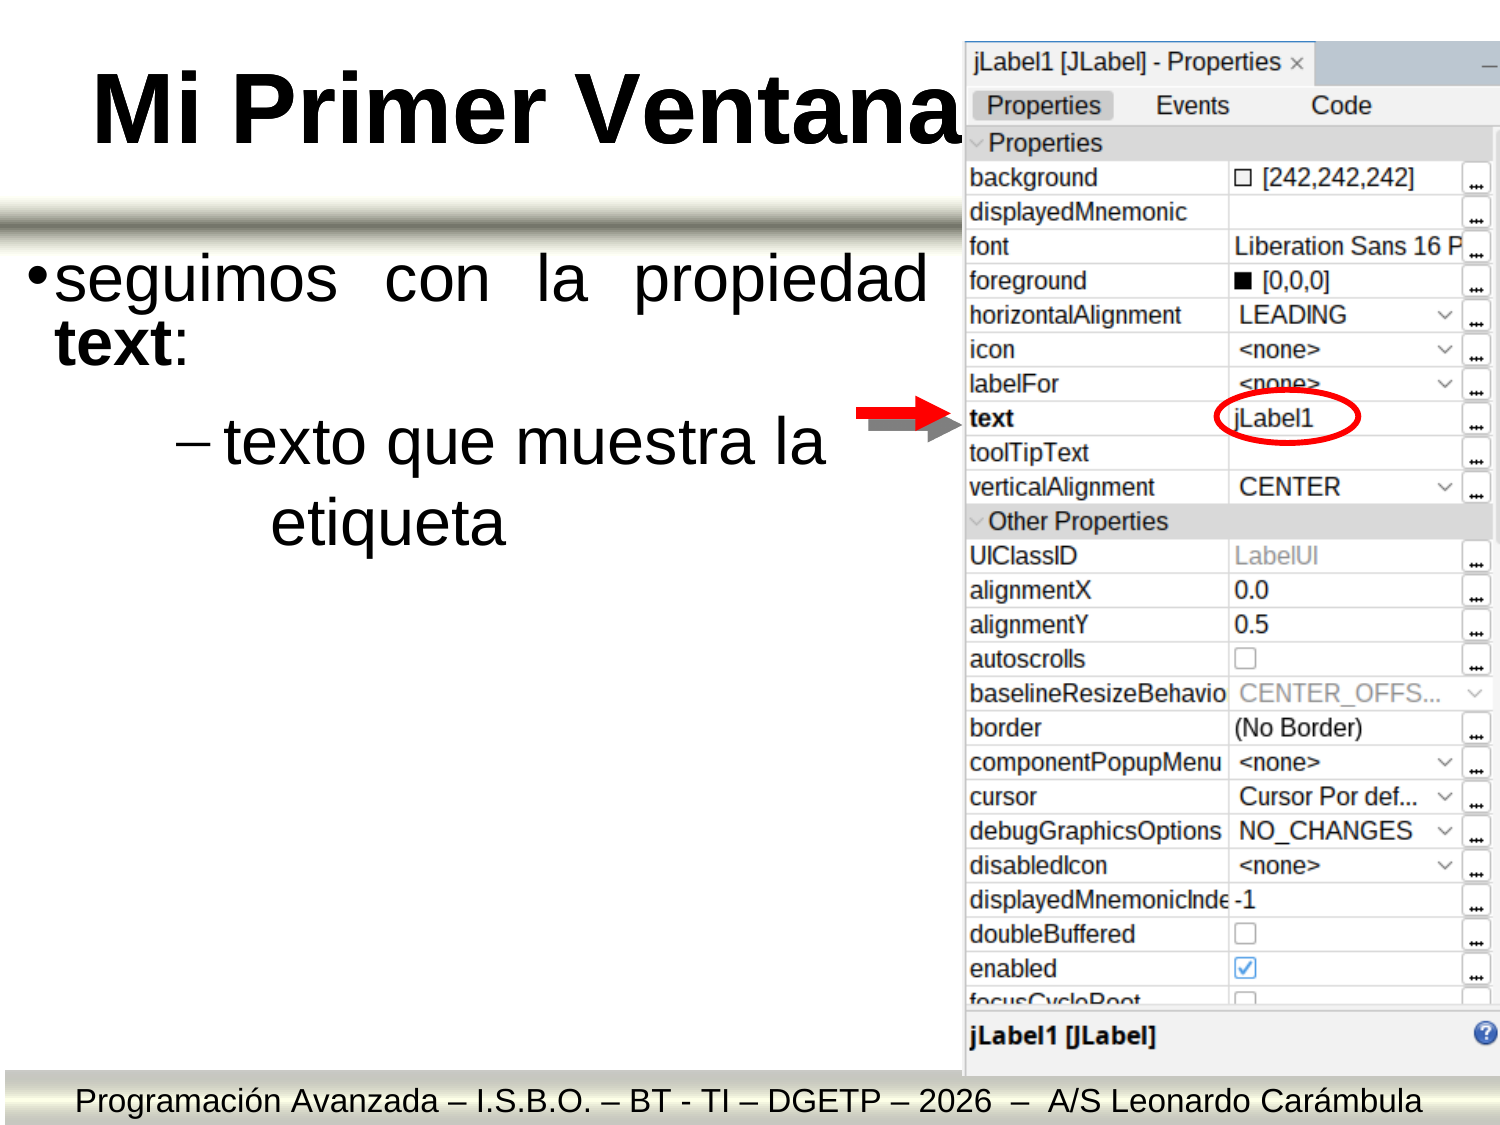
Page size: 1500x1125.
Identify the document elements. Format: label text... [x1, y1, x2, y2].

picture [962, 41, 1500, 1076]
title Mi Primer Ventana - JFrame [0, 9, 1500, 198]
list seguimos con la propiedad text: texto que muestra la etiqueta [11, 242, 945, 774]
